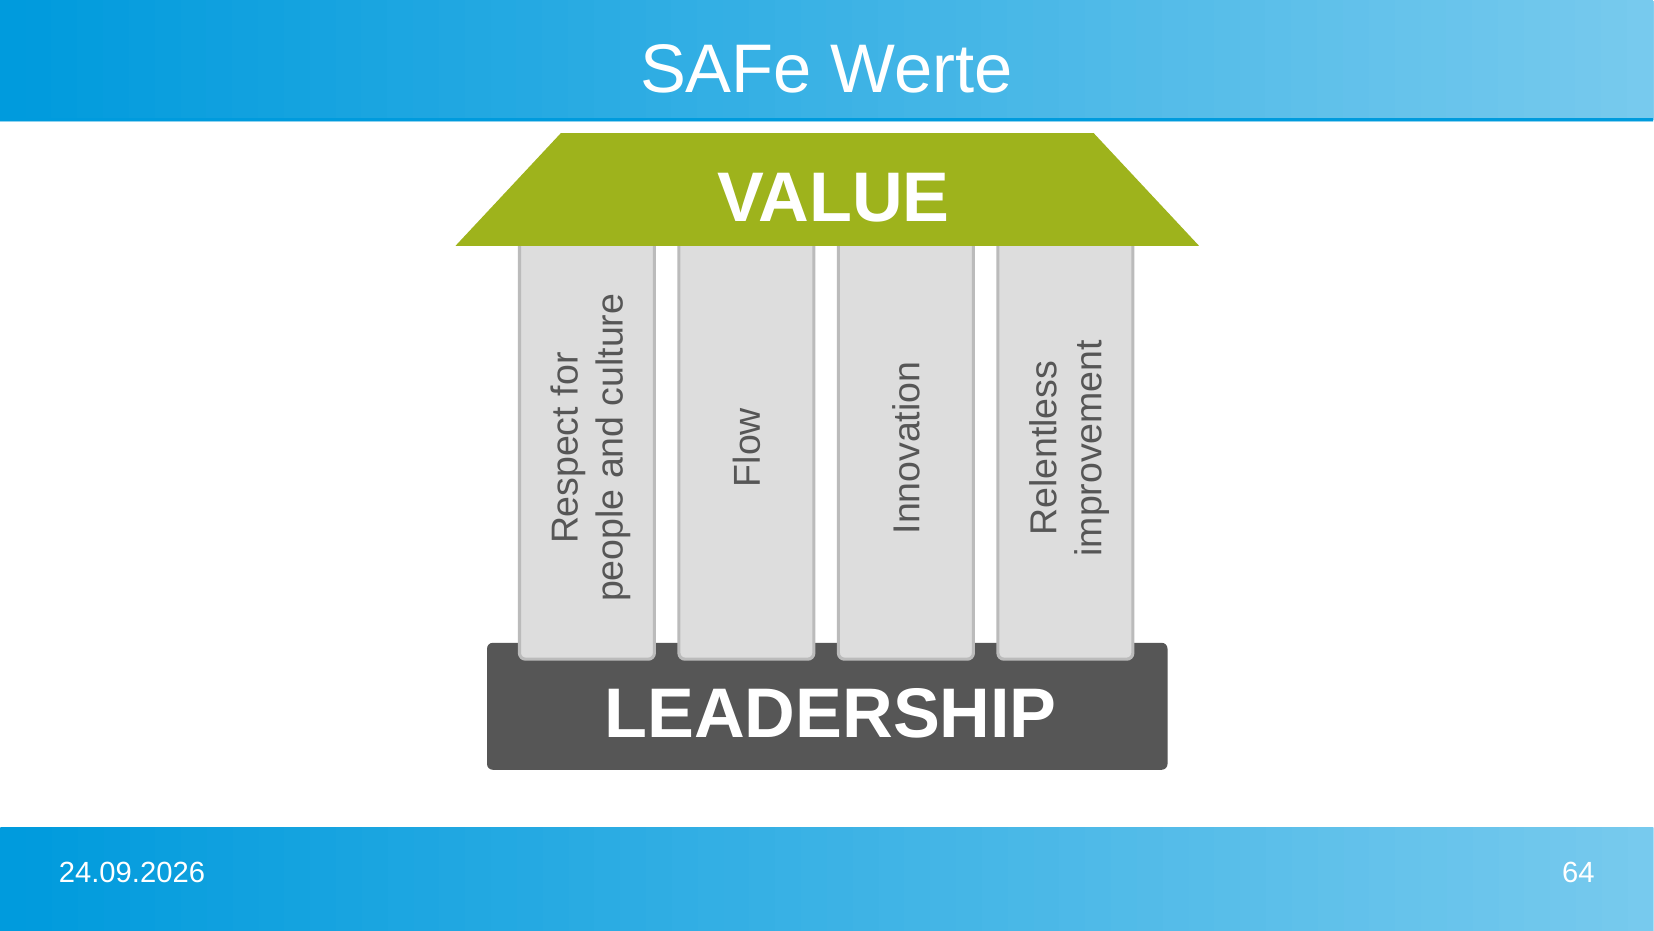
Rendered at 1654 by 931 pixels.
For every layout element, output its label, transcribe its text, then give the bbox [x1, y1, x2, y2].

title SAFe Werte [59, 29, 1595, 108]
picture [455, 131, 1199, 796]
